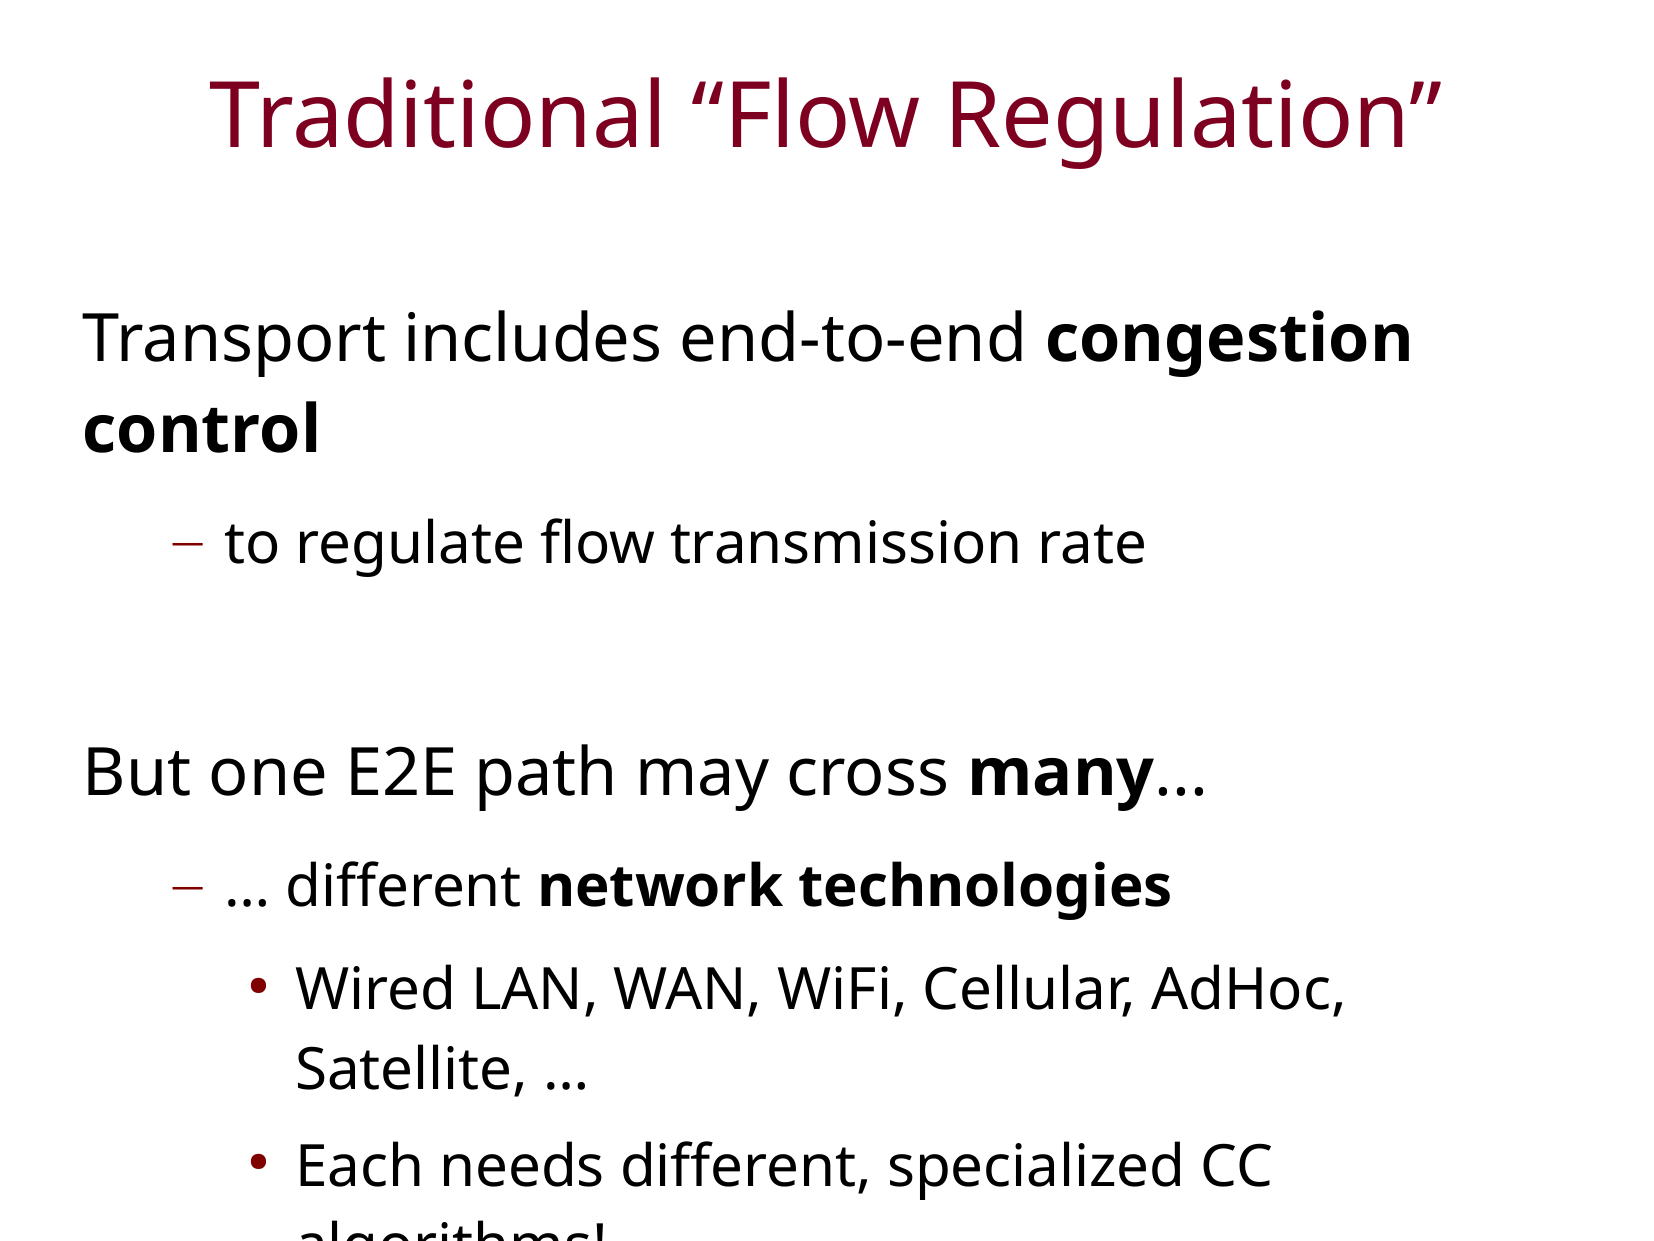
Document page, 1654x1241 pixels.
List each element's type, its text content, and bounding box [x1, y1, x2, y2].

title Traditional “Flow Regulation” [82, 8, 1571, 216]
list Transport includes end-to-end congestion control to regulate flow transmission rate But one E2E path may cross many... … different network technologies Wired LAN, WAN, WiFi, Cellular, AdHoc, Satellite, … Each needs different, specialized CC algorithms! … different administrative domains Each cares about CC algorithm in use! [82, 290, 1571, 1120]
